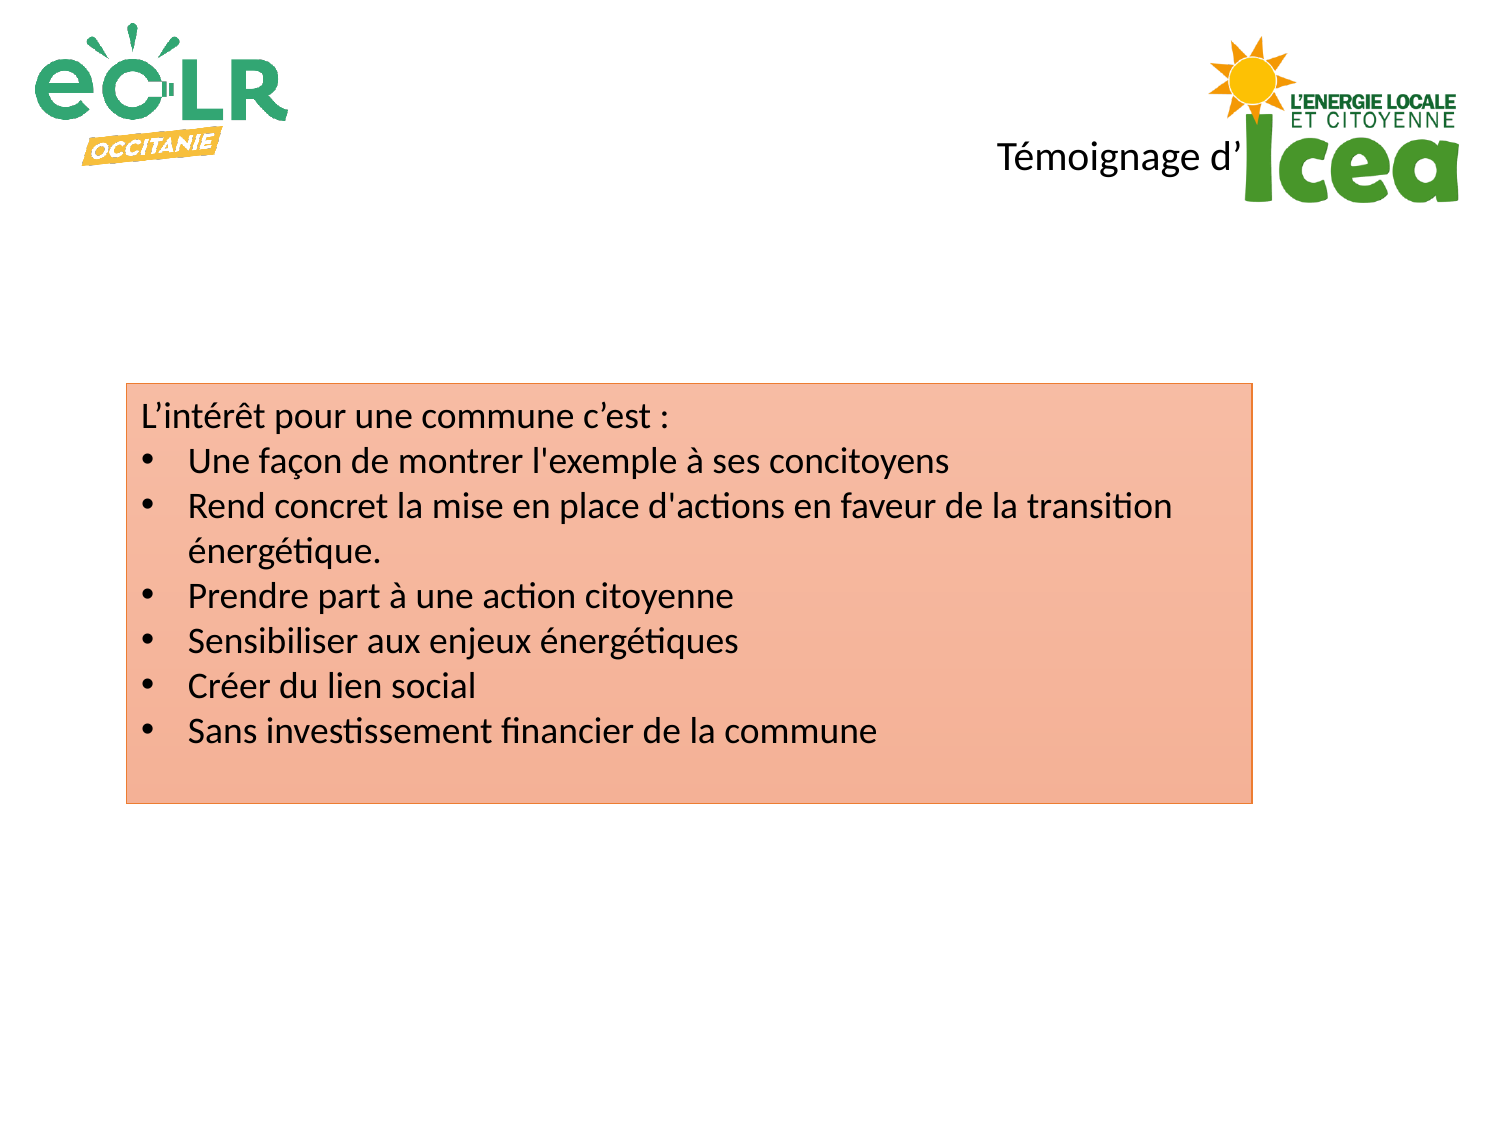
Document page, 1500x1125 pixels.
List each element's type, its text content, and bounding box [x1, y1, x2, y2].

text_box L’intérêt pour une commune c’est : Une façon de montrer l'exemple à ses concitoyens Rend concret la mise en place d'actions en faveur de la transition énergétique. Prendre part à une action citoyenne Sensibiliser aux enjeux énergétiques Créer du lien social Sans investissement financier de la commune [126, 383, 1252, 804]
picture [1208, 36, 1459, 203]
picture [35, 23, 288, 166]
